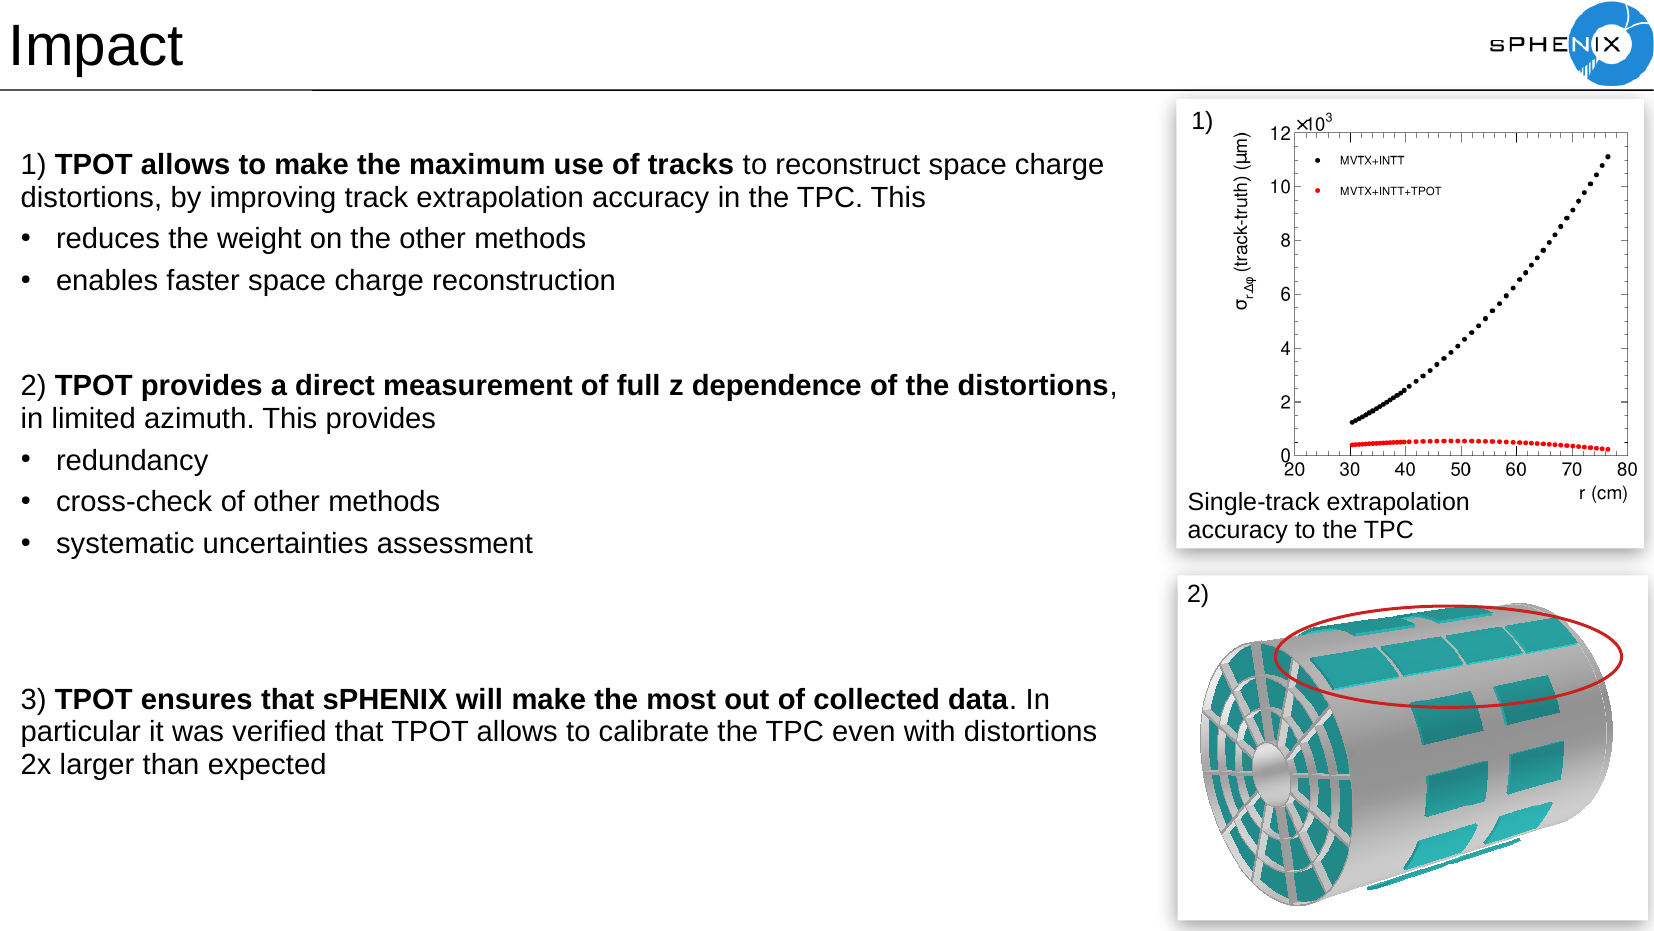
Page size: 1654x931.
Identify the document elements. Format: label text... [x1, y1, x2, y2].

title Impact [0, 0, 1654, 91]
picture [1277, 608, 1620, 705]
picture [1184, 595, 1624, 911]
text_box 1) TPOT allows to make the maximum use of tracks to reconstruct space charge distortions, by improving track extrapolation accuracy in the TPC. This reduces the weight on the other methods enables faster space charge reconstruction [5, 140, 1159, 305]
picture [1229, 110, 1637, 506]
text_box 3) TPOT ensures that sPHENIX will make the most out of collected data. In particular it was verified that TPOT allows to calibrate the TPC even with distortions 2x larger than expected [5, 675, 1150, 789]
text_box Single-track extrapolation accuracy to the TPC [1172, 480, 1565, 552]
text_box 1) [1176, 98, 1644, 549]
text_box [1177, 575, 1648, 921]
text_box 2) TPOT provides a direct measurement of full z dependence of the distortions, in limited azimuth. This provides redundancy cross-check of other methods systematic uncertainties assessment [5, 361, 1158, 568]
text_box 2) [1172, 572, 1225, 616]
